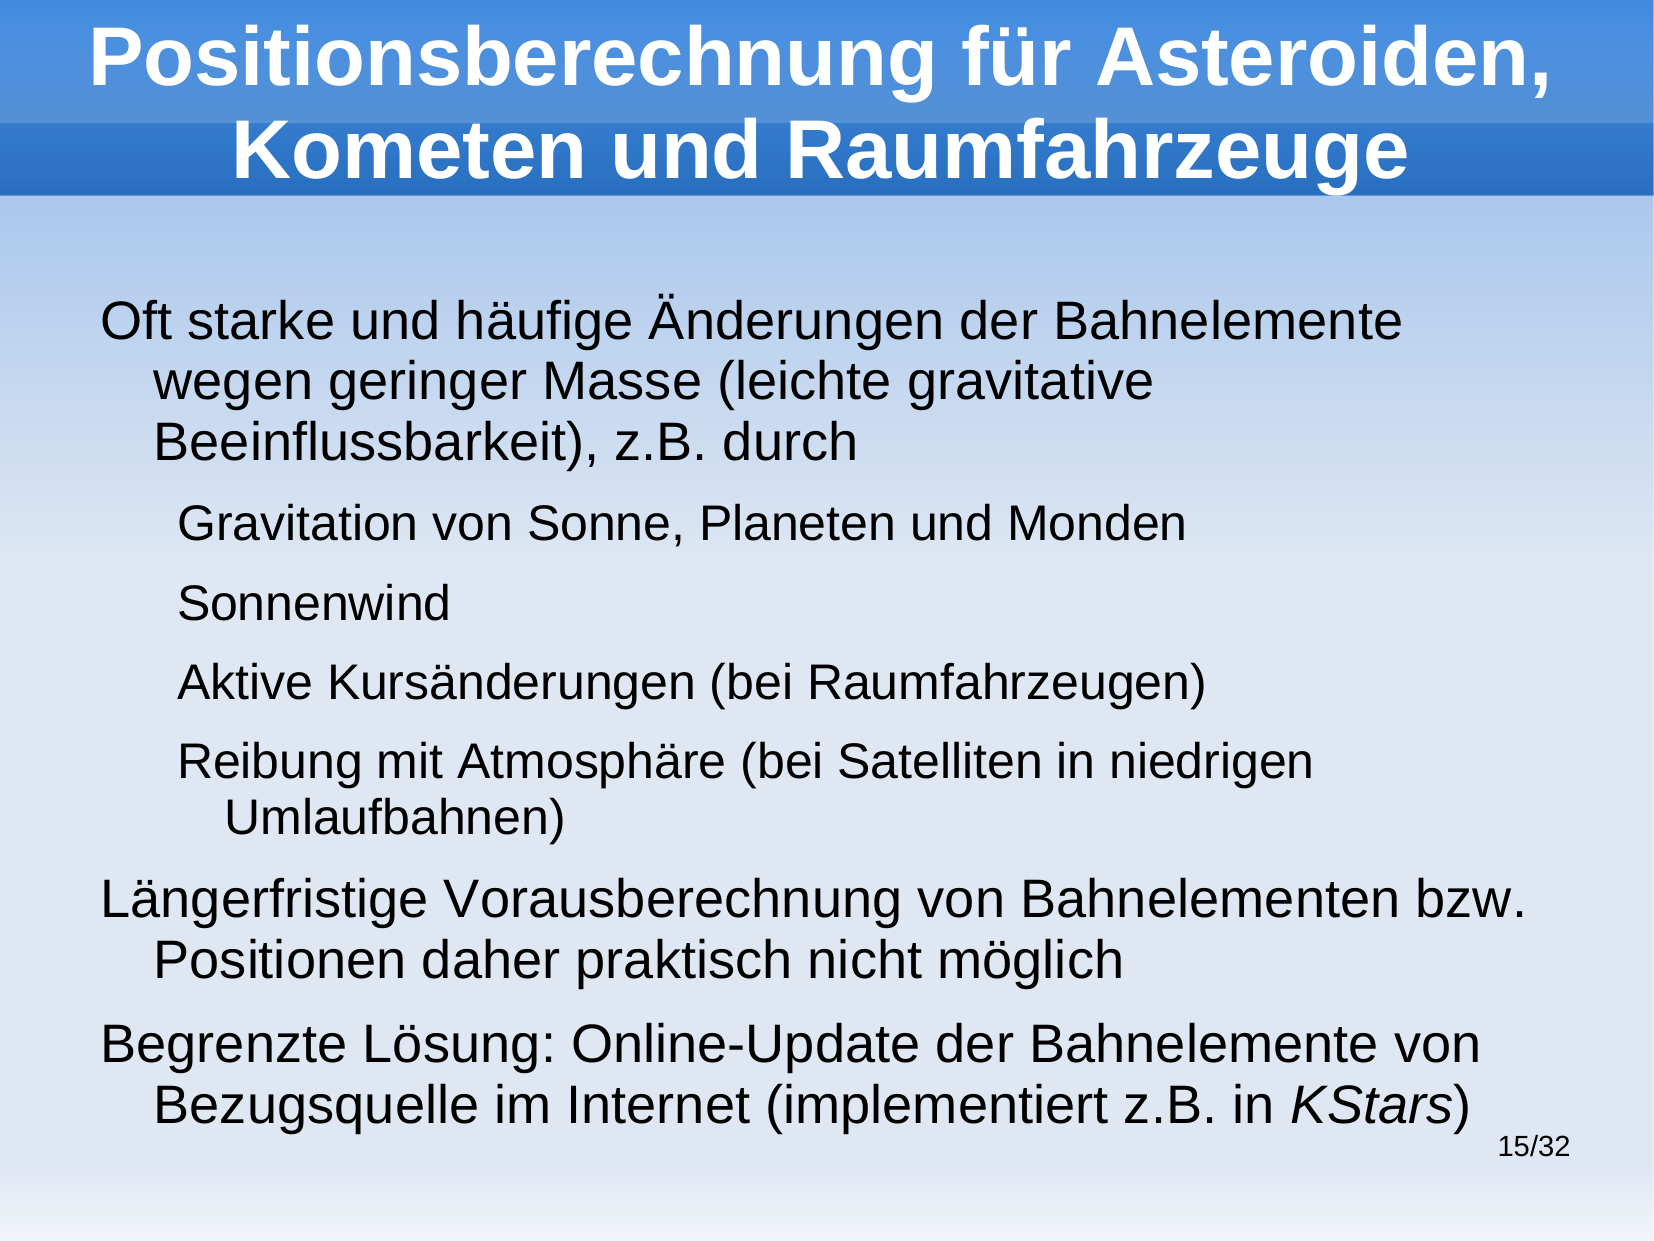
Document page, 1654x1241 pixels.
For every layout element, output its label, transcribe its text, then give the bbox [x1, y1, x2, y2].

list Oft starke und häufige Änderungen der Bahnelemente wegen geringer Masse (leichte gravitative Beeinflussbarkeit), z.B. durch Gravitation von Sonne, Planeten und Monden Sonnenwind Aktive Kursänderungen (bei Raumfahrzeugen) Reibung mit Atmosphäre (bei Satelliten in niedrigen Umlaufbahnen) Längerfristige Vorausberechnung von Bahnelementen bzw. Positionen daher praktisch nicht möglich Begrenzte Lösung: Online-Update der Bahnelemente von Bezugsquelle im Internet (implementiert z.B. in KStars) [82, 290, 1571, 1135]
title Positionsberechnung für Asteroiden, Kometen und Raumfahrzeuge [76, 7, 1565, 200]
picture [0, 0, 1654, 1241]
